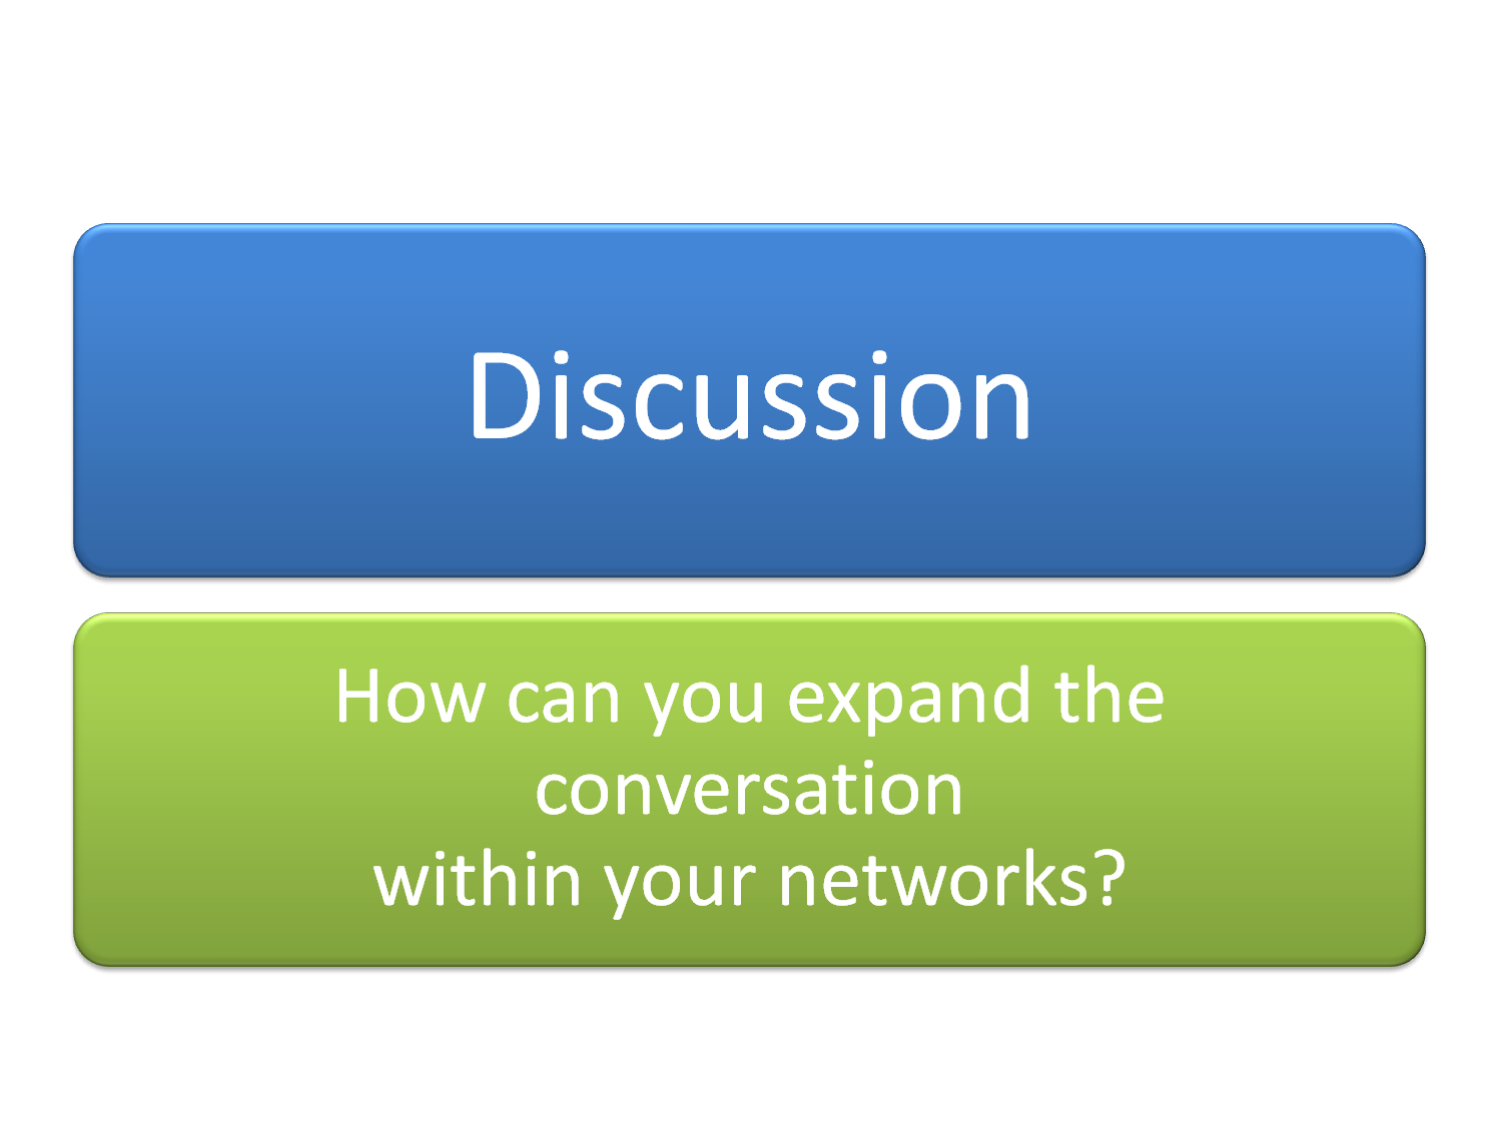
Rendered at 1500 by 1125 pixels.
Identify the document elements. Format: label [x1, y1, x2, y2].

picture [65, 218, 1434, 979]
